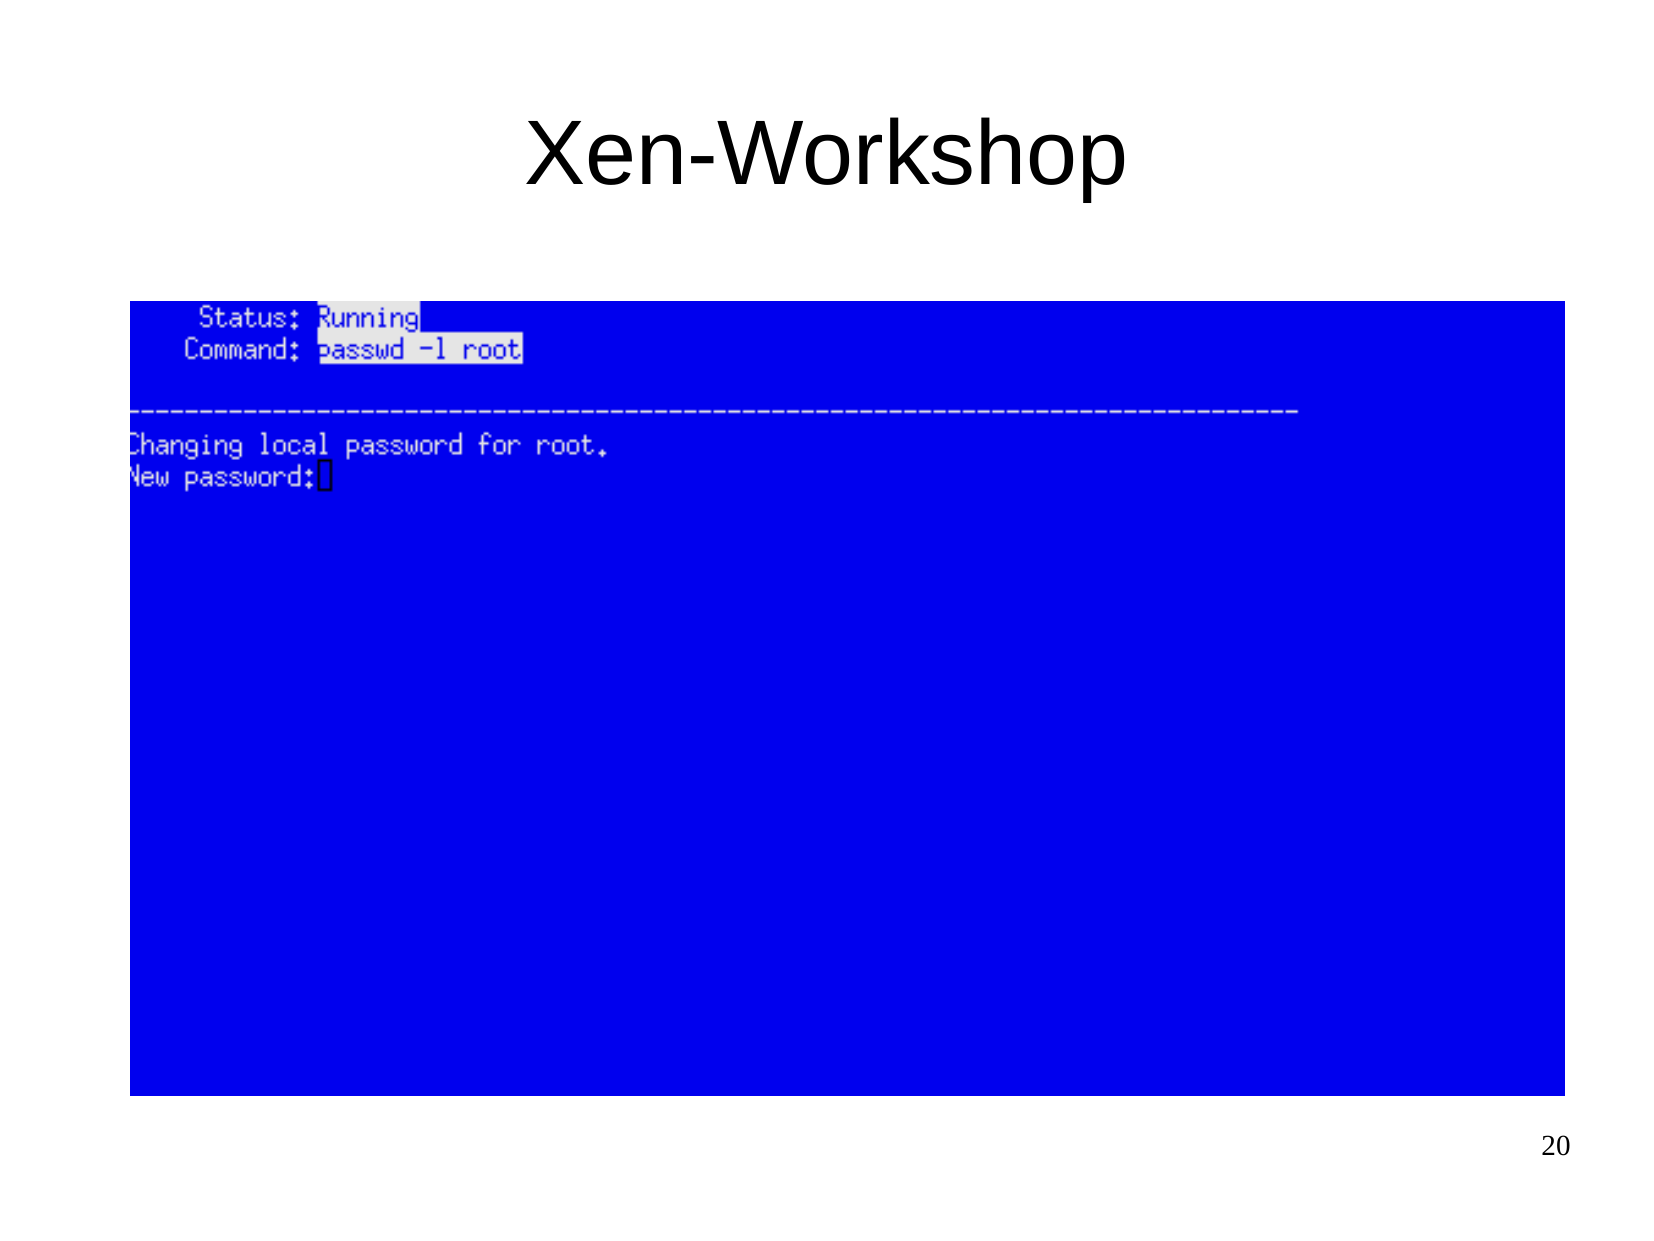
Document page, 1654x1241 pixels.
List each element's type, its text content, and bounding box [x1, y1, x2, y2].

picture [130, 301, 1565, 1096]
title Xen-Workshop [82, 49, 1571, 257]
